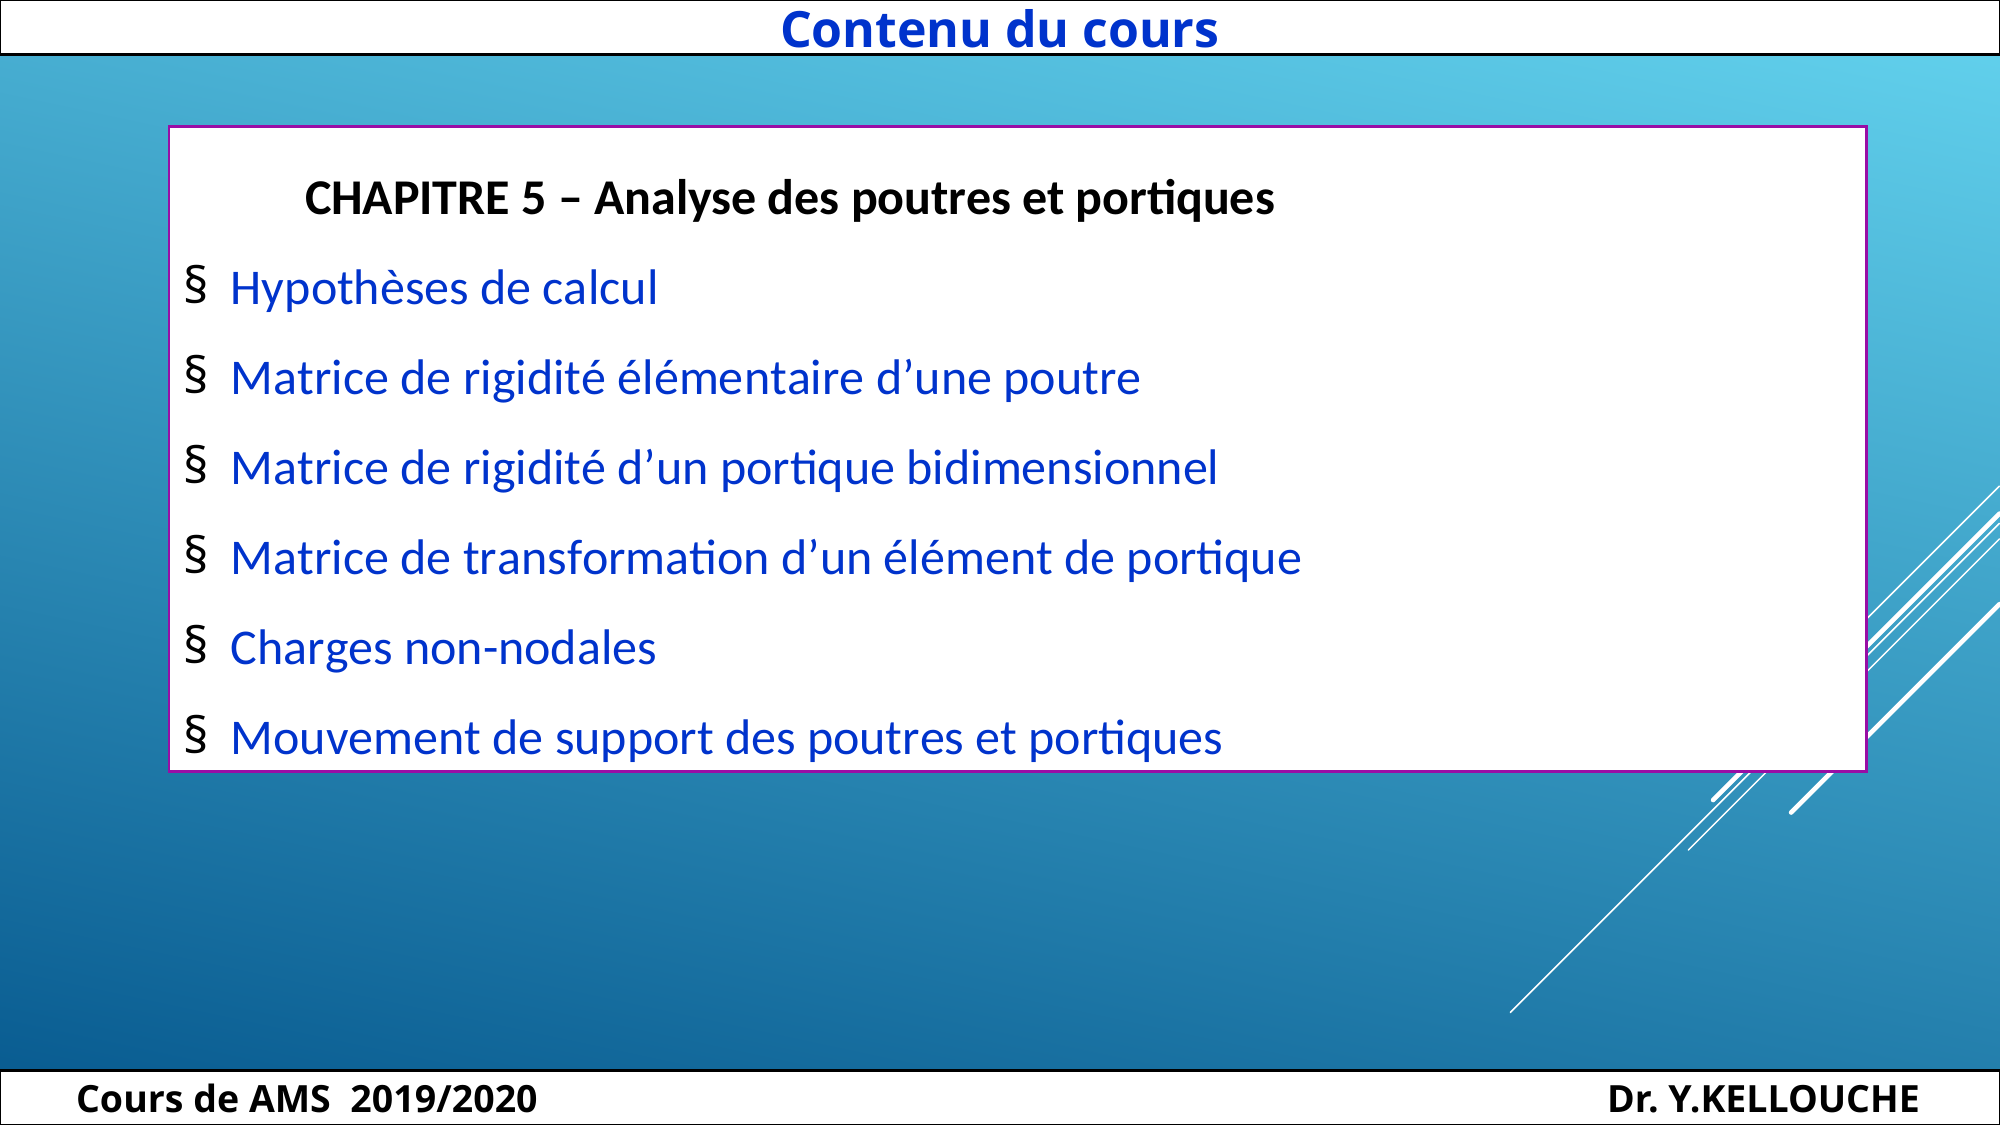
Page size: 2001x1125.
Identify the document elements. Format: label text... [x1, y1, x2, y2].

text_box CHAPITRE 5 – Analyse des poutres et portiques Hypothèses de calcul Matrice de rigidité élémentaire d’une poutre Matrice de rigidité d’un portique bidimensionnel Matrice de transformation d’un élément de portique Charges non-nodales Mouvement de support des poutres et portiques [168, 126, 1867, 769]
text_box Contenu du cours [0, 0, 2000, 55]
text_box Cours de AMS 2019/2020 Dr. Y.KELLOUCHE [0, 1070, 2000, 1125]
